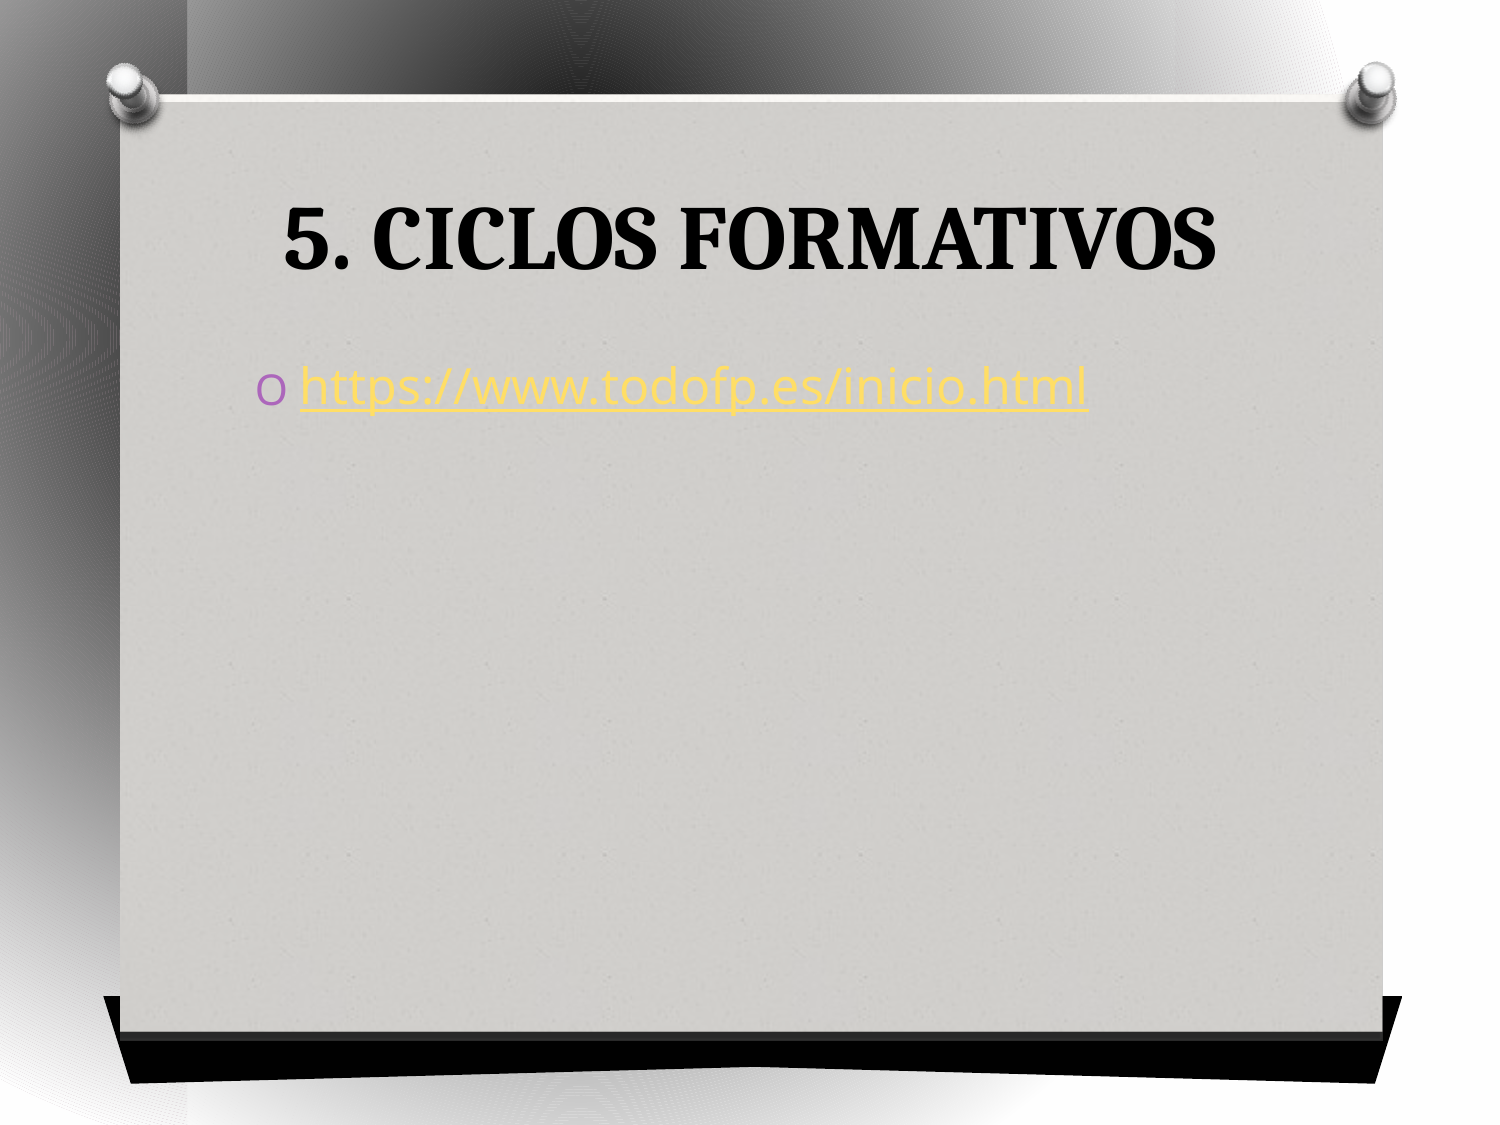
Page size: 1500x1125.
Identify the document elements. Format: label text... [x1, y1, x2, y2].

picture [1317, 35, 1439, 156]
text_box 5. CICLOS FORMATIVOS [179, 134, 1323, 332]
text_box https://www.todofp.es/inicio.html [240, 347, 1257, 939]
picture [75, 29, 198, 153]
